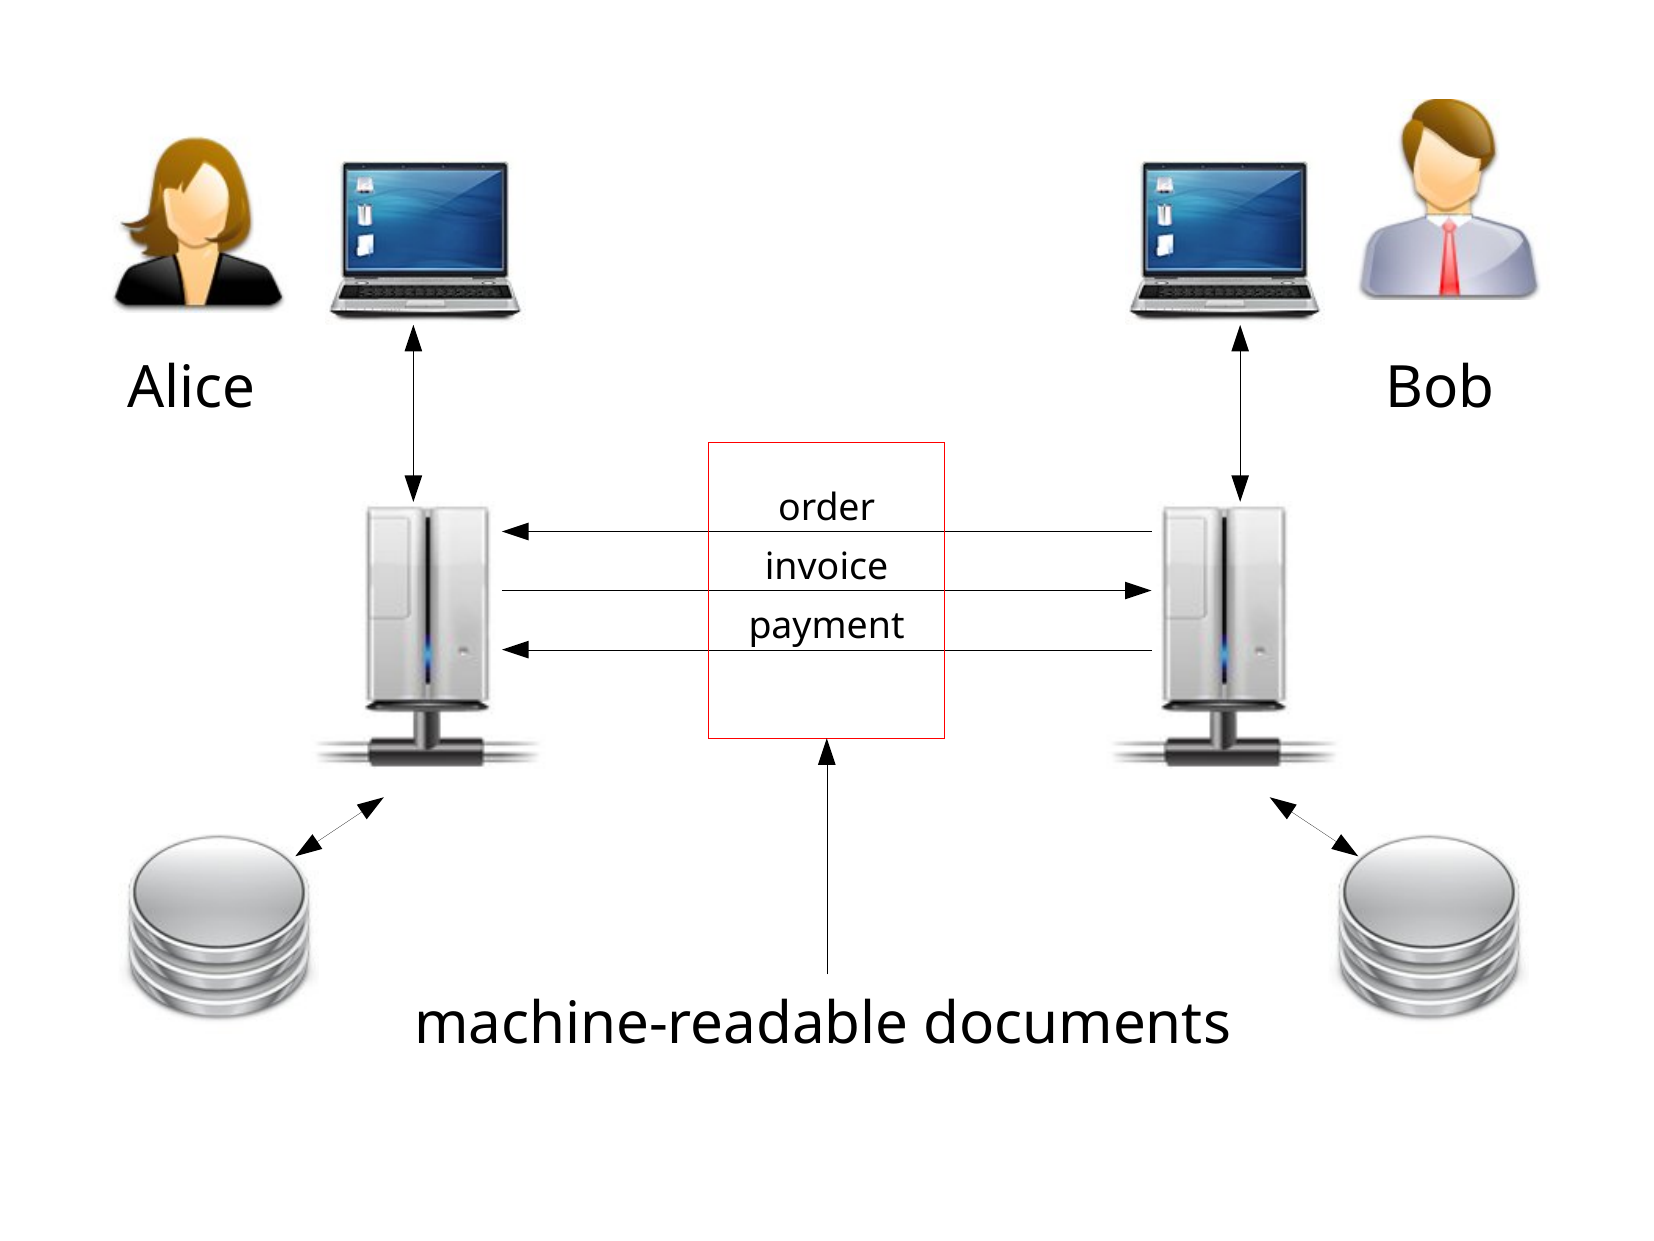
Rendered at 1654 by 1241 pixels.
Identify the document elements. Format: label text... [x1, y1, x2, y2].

text_box machine-readable documents [399, 974, 1295, 1060]
text_box Bob [1371, 337, 1538, 424]
picture [325, 149, 526, 350]
picture [100, 112, 301, 313]
picture [1350, 99, 1550, 301]
picture [1328, 833, 1529, 1034]
picture [118, 833, 319, 1034]
picture [1125, 149, 1325, 350]
picture [295, 501, 562, 769]
text_box Alice [112, 337, 301, 424]
picture [1091, 501, 1359, 769]
